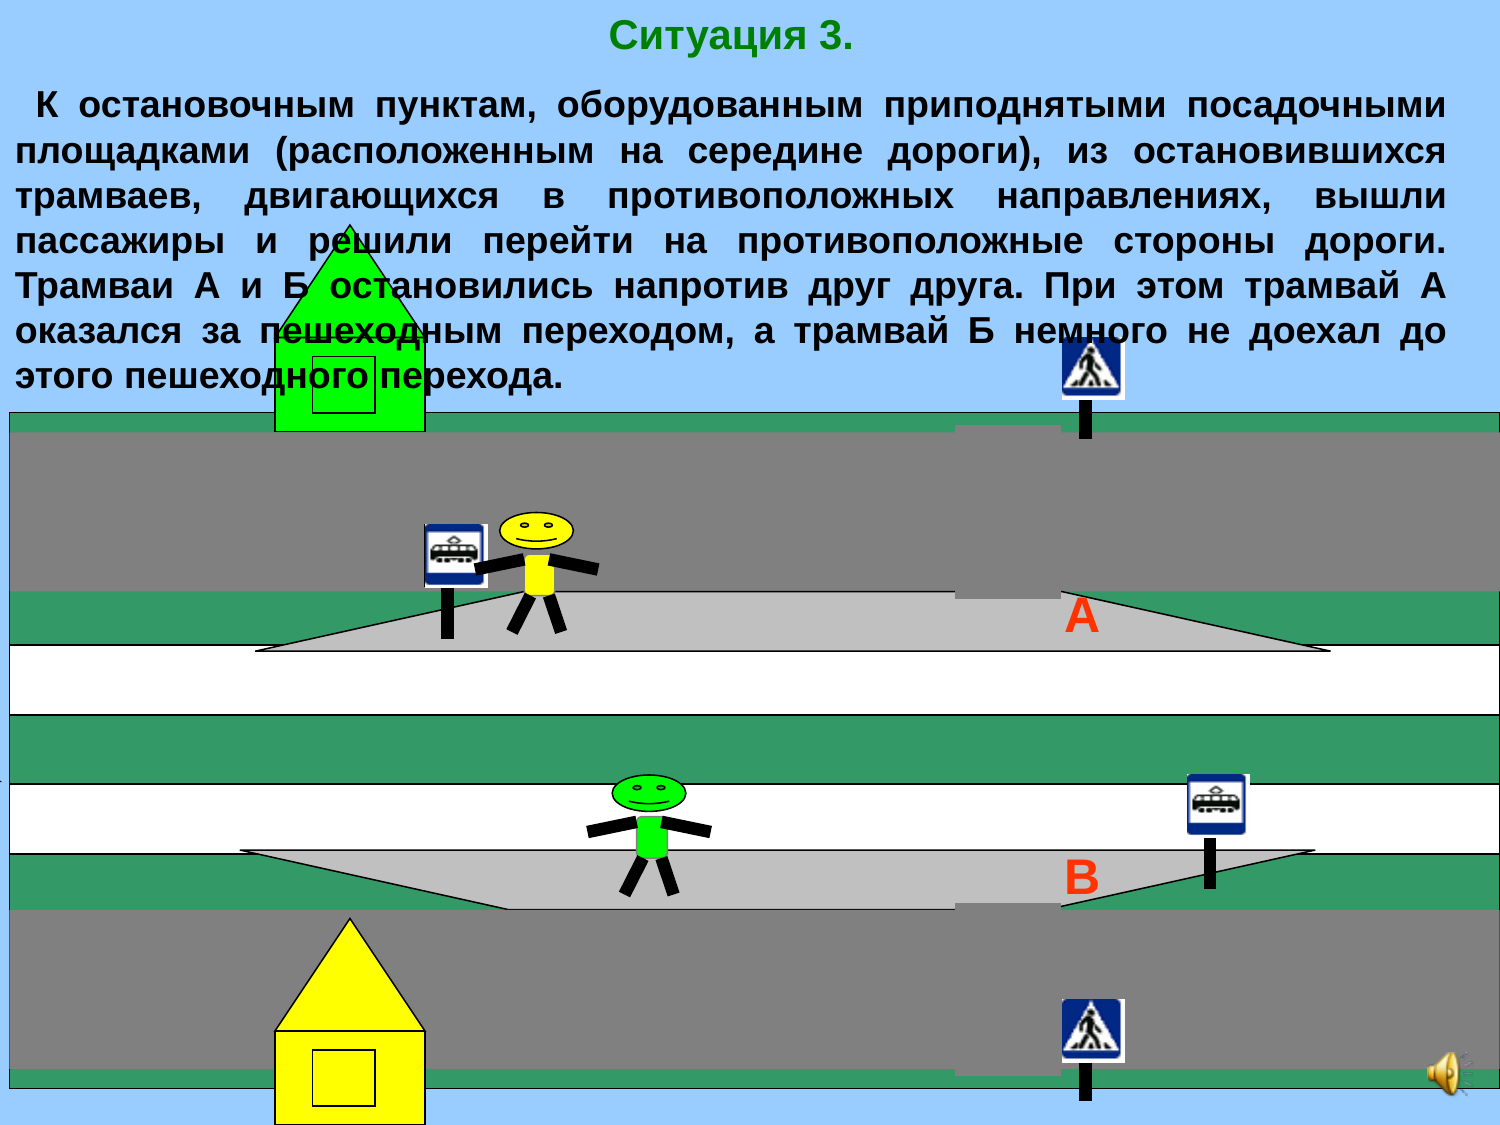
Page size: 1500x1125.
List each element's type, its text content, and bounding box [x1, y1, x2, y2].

picture [1062, 999, 1125, 1063]
text_box Ситуация 3. К остановочным пунктам, оборудованным приподнятыми посадочными площадками (расположенным на середине дороги), из остановившихся трамваев, двигающихся в противоположных направлениях, вышли пассажиры и решили перейти на противоположные стороны дороги. Трамваи А и Б остановились напротив друг друга. При этом трамвай А оказался за пешеходным переходом, а трамвай Б немного не доехал до этого пешеходного перехода. [0, 0, 1463, 404]
picture [1426, 1051, 1477, 1102]
picture [1187, 774, 1250, 838]
text_box А [1050, 574, 1150, 650]
text_box [9, 404, 1500, 1125]
picture [425, 524, 488, 588]
text_box В [1050, 837, 1150, 913]
